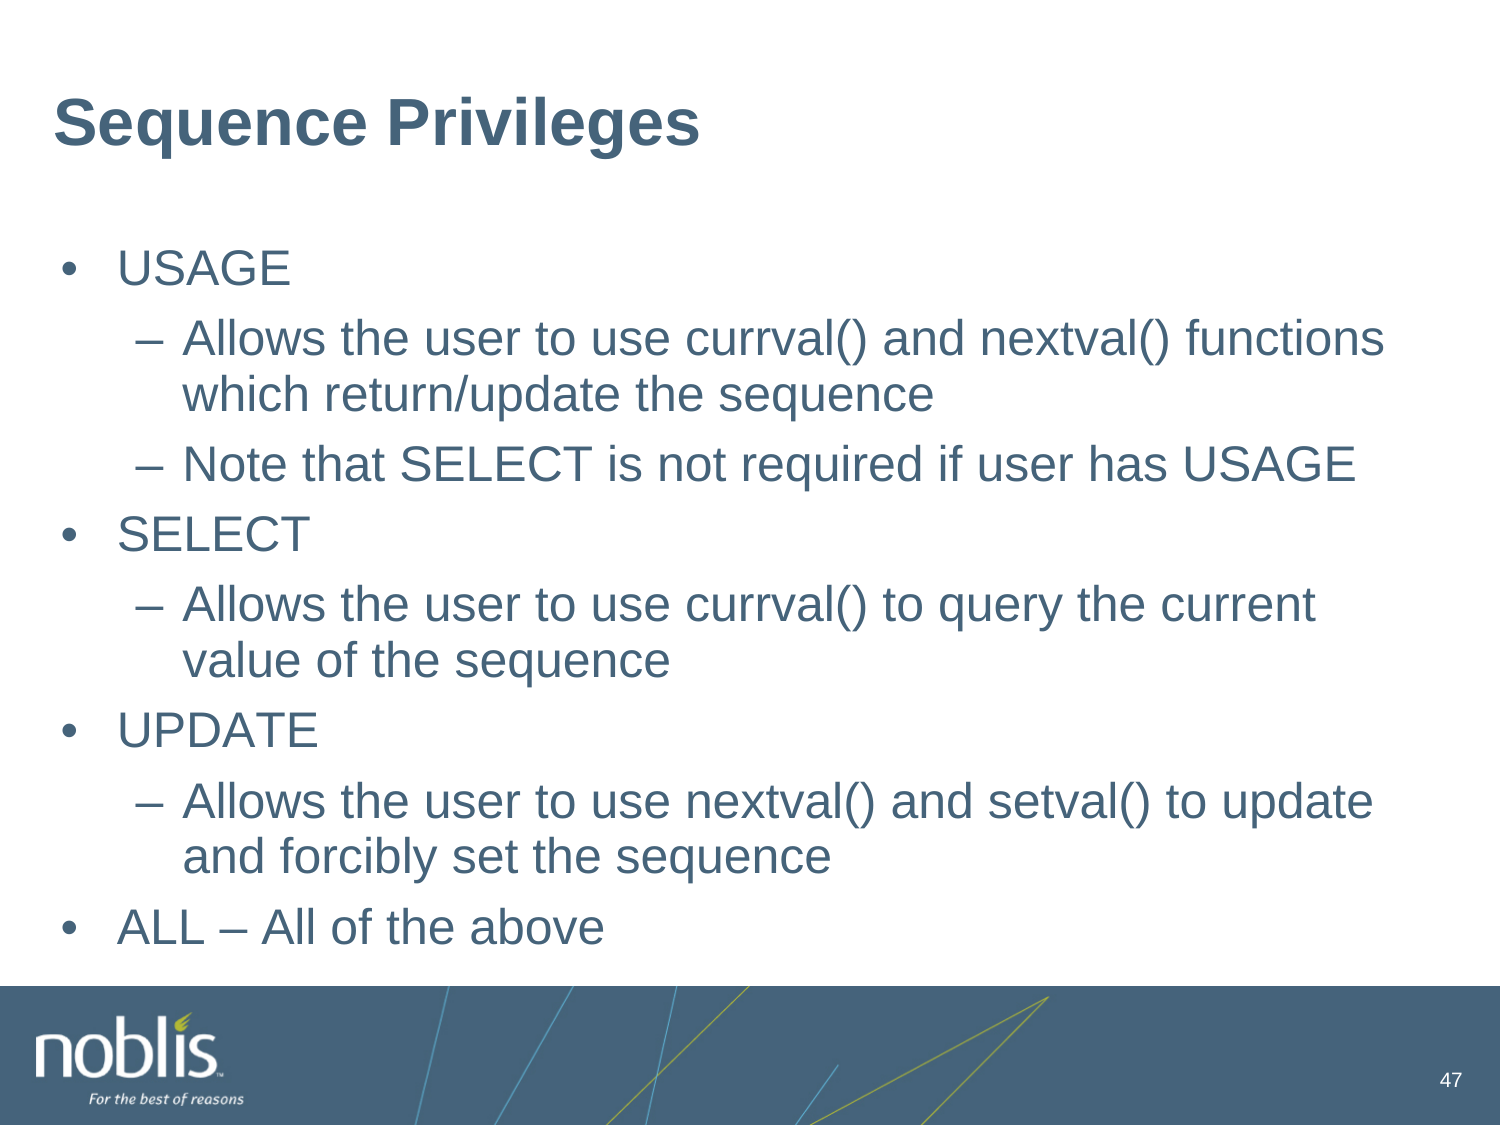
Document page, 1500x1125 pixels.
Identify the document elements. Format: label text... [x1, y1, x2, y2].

picture [0, 986, 1500, 1125]
list USAGE Allows the user to use currval() and nextval() functions which return/update the sequence Note that SELECT is not required if user has USAGE SELECT Allows the user to use currval() to query the current value of the sequence UPDATE Allows the user to use nextval() and setval() to update and forcibly set the sequence ALL – All of the above [60, 239, 1437, 968]
title Sequence Privileges [53, 38, 1438, 211]
